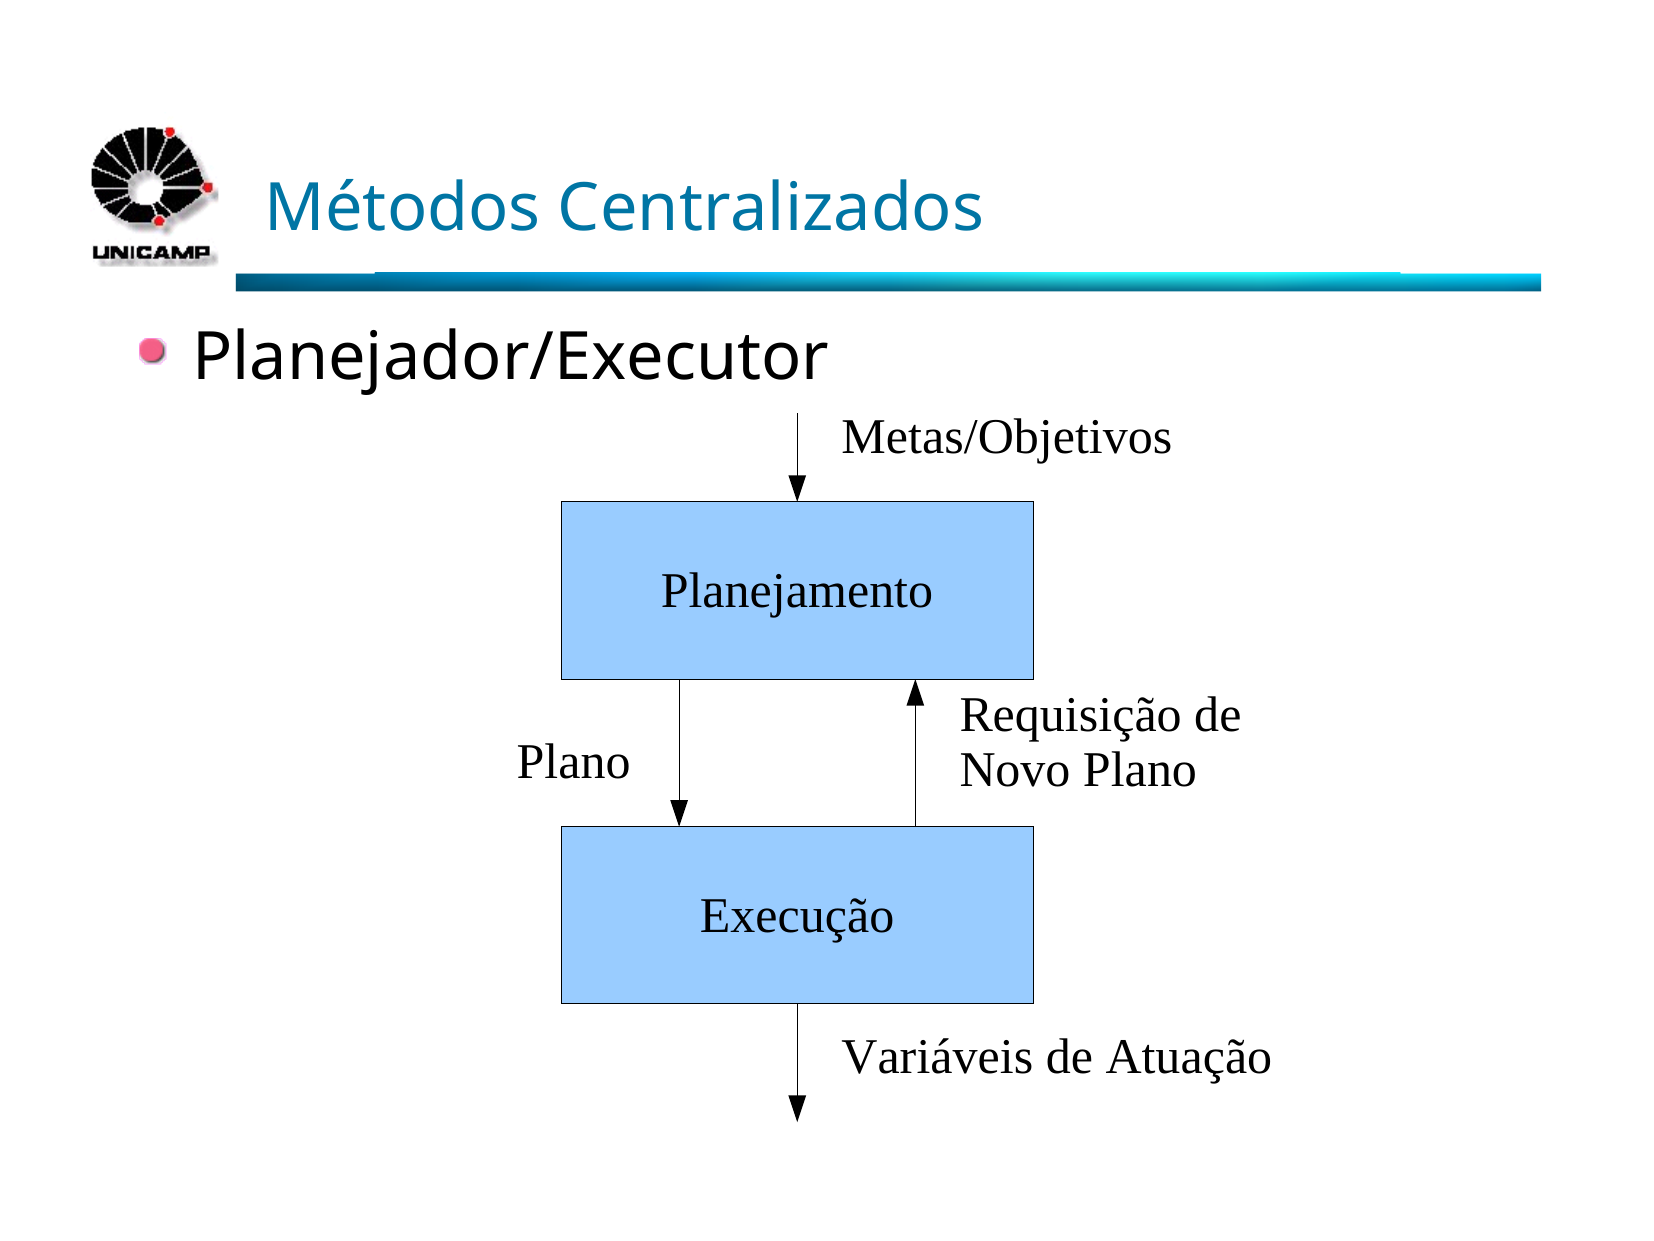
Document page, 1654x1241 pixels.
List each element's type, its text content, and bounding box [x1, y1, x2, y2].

title Métodos Centralizados [264, 50, 1534, 243]
text_box Requisição de Novo Plano [944, 679, 1270, 806]
text_box Variáveis de Atuação [826, 1021, 1329, 1093]
text_box Metas/Objetivos [826, 401, 1211, 473]
text_box Execução [561, 826, 1034, 1004]
text_box Planejamento [561, 501, 1034, 680]
list Planejador/Executor [121, 309, 1534, 1167]
picture [125, 272, 1654, 295]
text_box Plano [501, 726, 650, 798]
